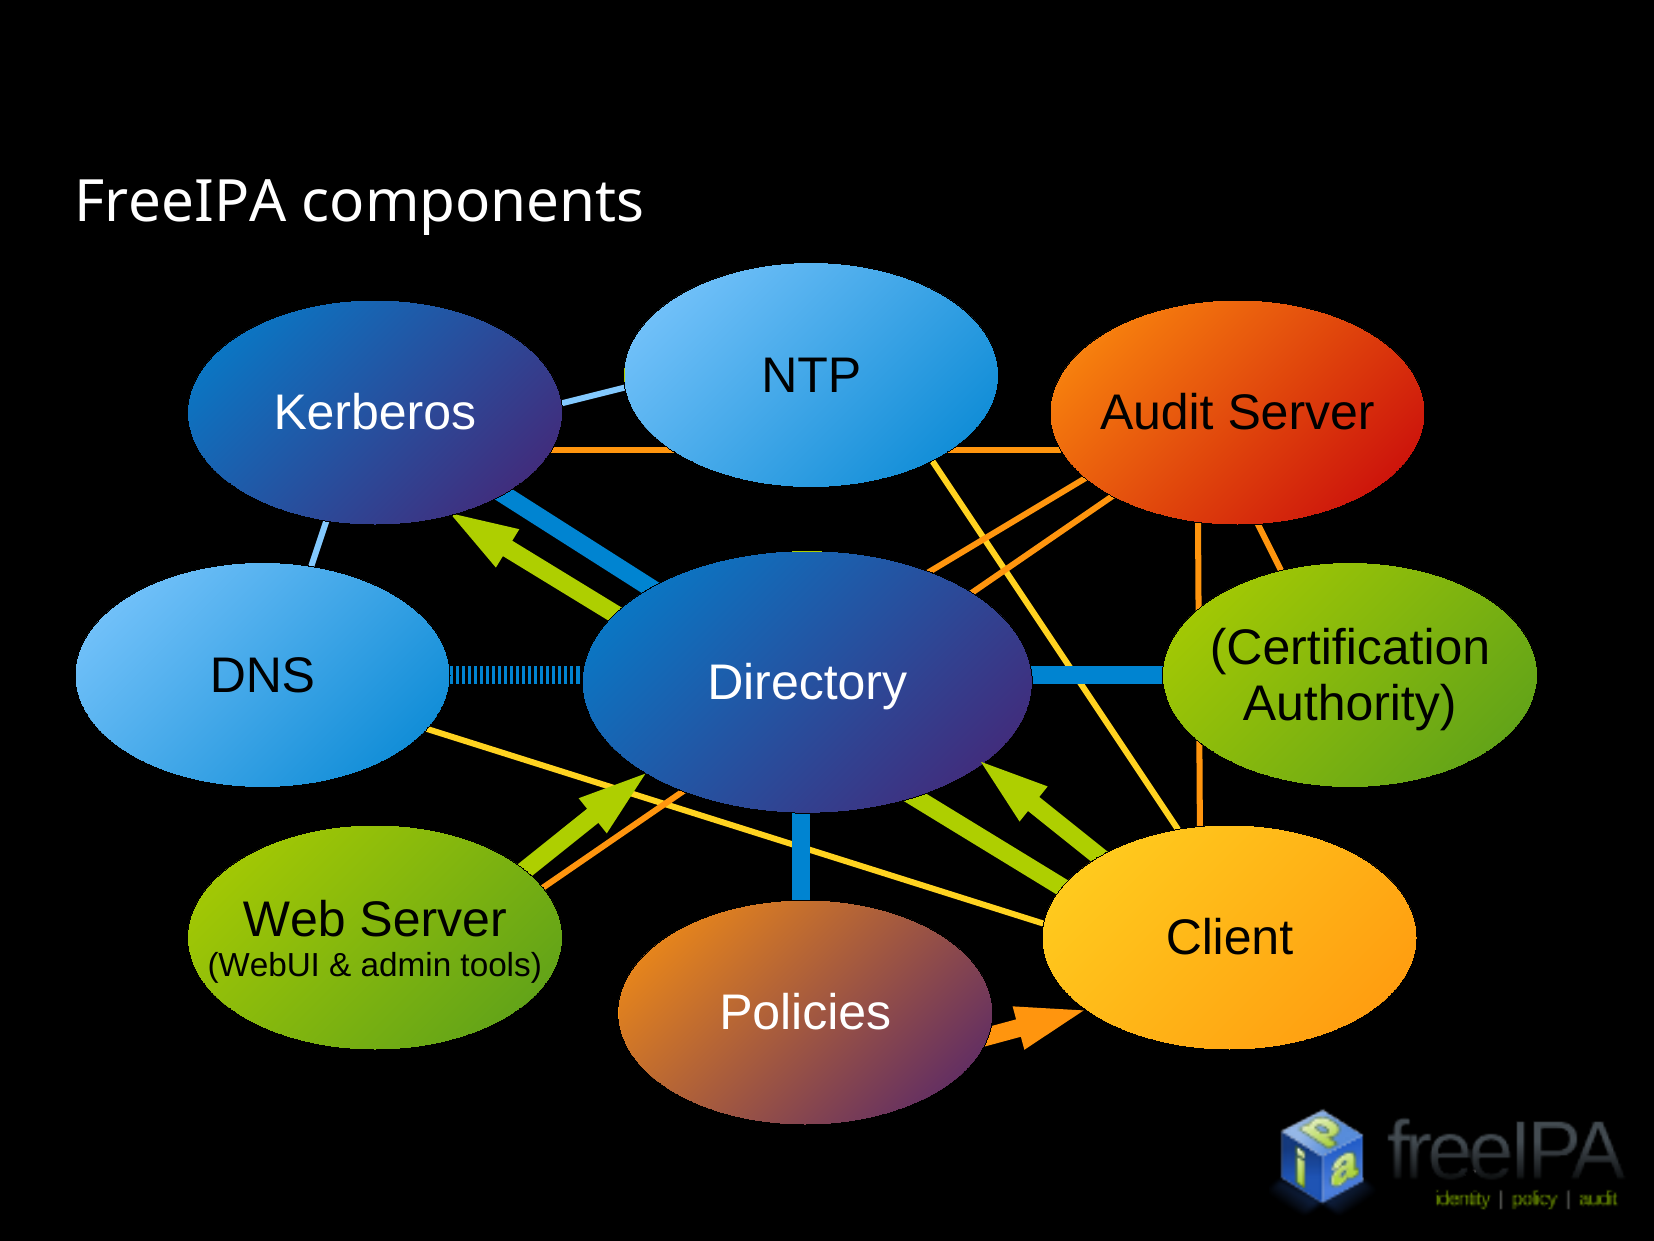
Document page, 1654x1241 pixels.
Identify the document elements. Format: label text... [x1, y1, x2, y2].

text_box (Certification Authority) [1162, 562, 1538, 788]
text_box Directory [582, 550, 1033, 814]
text_box NTP [623, 262, 999, 488]
text_box Kerberos [187, 300, 563, 526]
text_box Policies [617, 900, 993, 1126]
title FreeIPA components [74, 95, 1506, 303]
text_box Web Server (WebUI & admin tools) [187, 825, 563, 1051]
text_box Client [1042, 825, 1418, 1051]
picture [1269, 1105, 1634, 1220]
text_box DNS [75, 562, 451, 788]
text_box Audit Server [1050, 300, 1426, 526]
